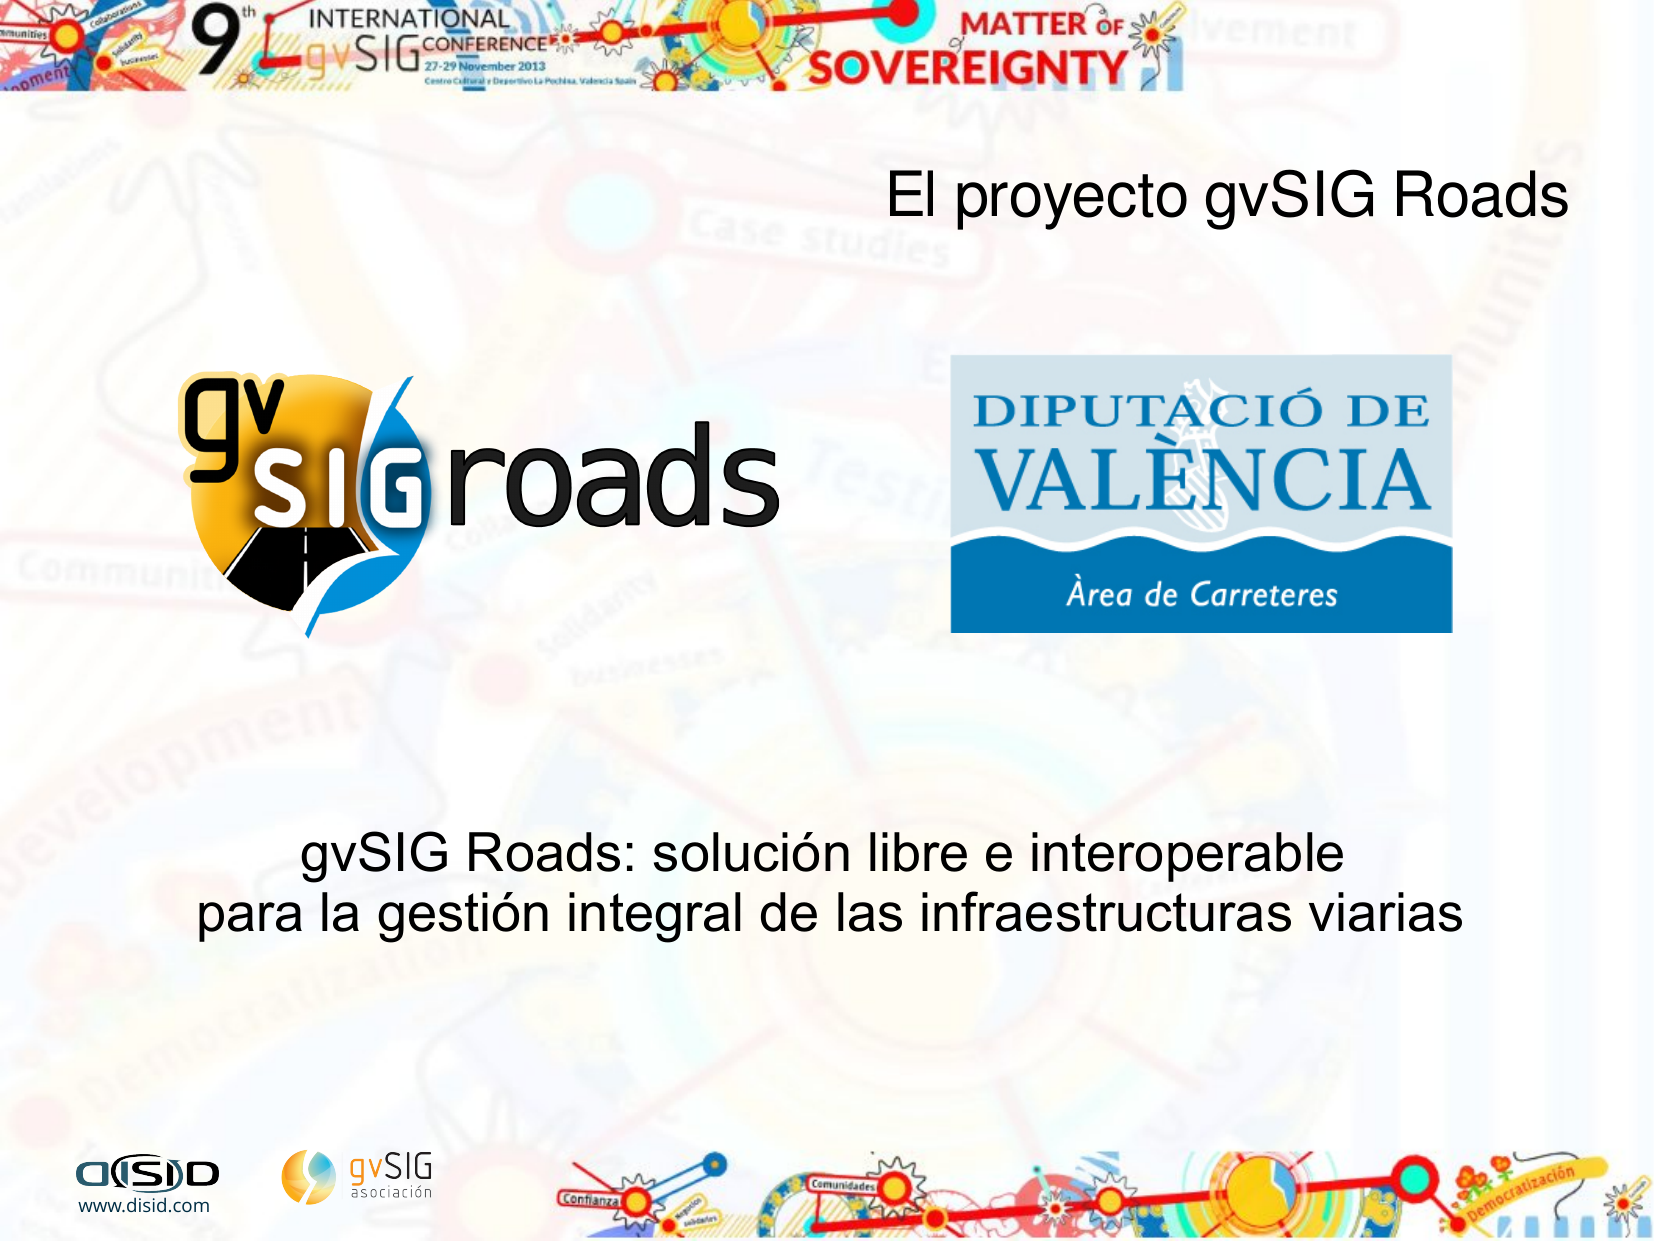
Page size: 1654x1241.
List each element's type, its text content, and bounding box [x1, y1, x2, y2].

title El proyecto gvSIG Roads [82, 90, 1571, 298]
picture [0, 0, 1654, 1241]
text_box gvSIG Roads: solución libre e interoperable para la gestión integral de las infraestructuras viarias [12, 814, 1651, 952]
